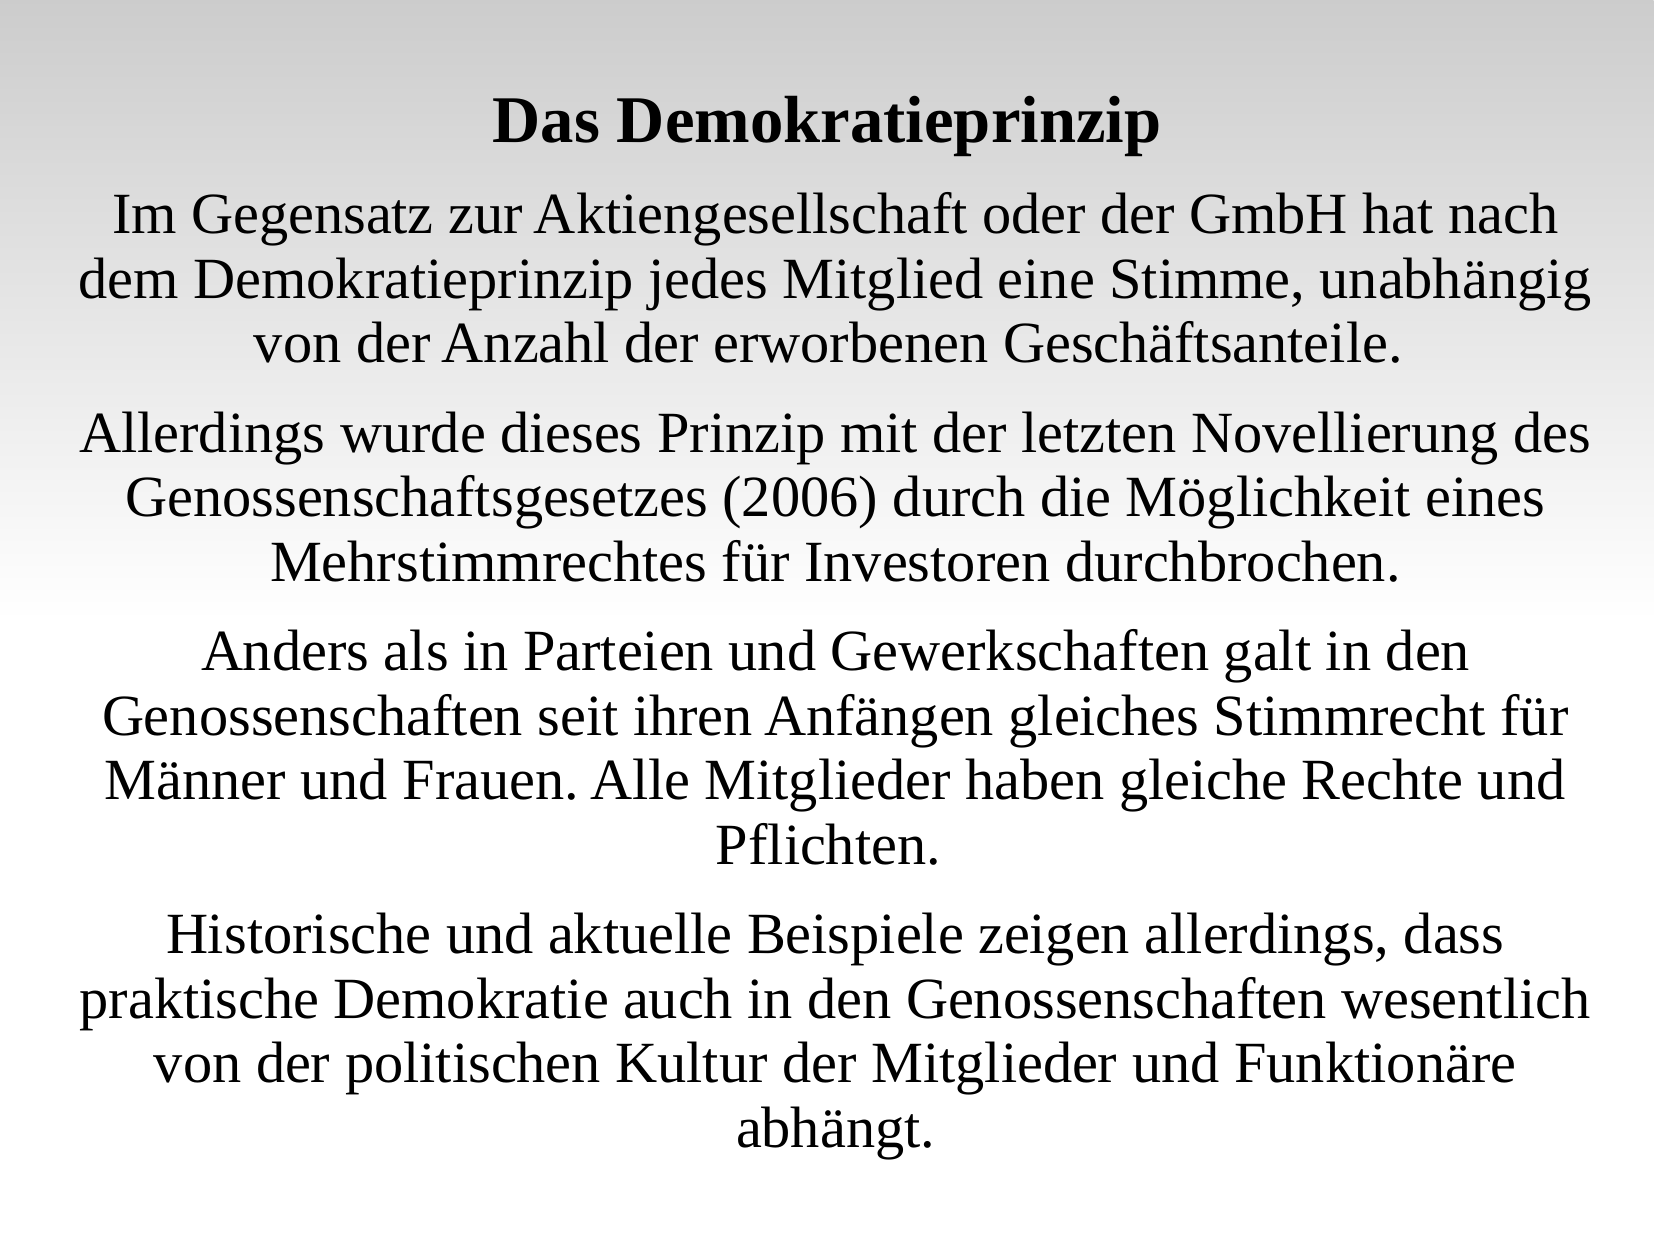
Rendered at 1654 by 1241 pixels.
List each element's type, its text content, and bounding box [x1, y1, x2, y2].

text_box Das Demokratieprinzip Im Gegensatz zur Aktiengesellschaft oder der GmbH hat nach dem Demokratieprinzip jedes Mitglied eine Stimme, unabhängig von der Anzahl der erworbenen Geschäftsanteile. Allerdings wurde dieses Prinzip mit der letzten Novellierung des Genossenschaftsgesetzes (2006) durch die Möglichkeit eines Mehrstimmrechtes für Investoren durchbrochen. Anders als in Parteien und Gewerkschaften galt in den Genossenschaften seit ihren Anfängen gleiches Stimmrecht für Männer und Frauen. Alle Mitglieder haben gleiche Rechte und Pflichten. Historische und aktuelle Beispiele zeigen allerdings, dass praktische Demokratie auch in den Genossenschaften wesentlich von der politischen Kultur der Mitglieder und Funktionäre abhängt. [59, 75, 1613, 1168]
